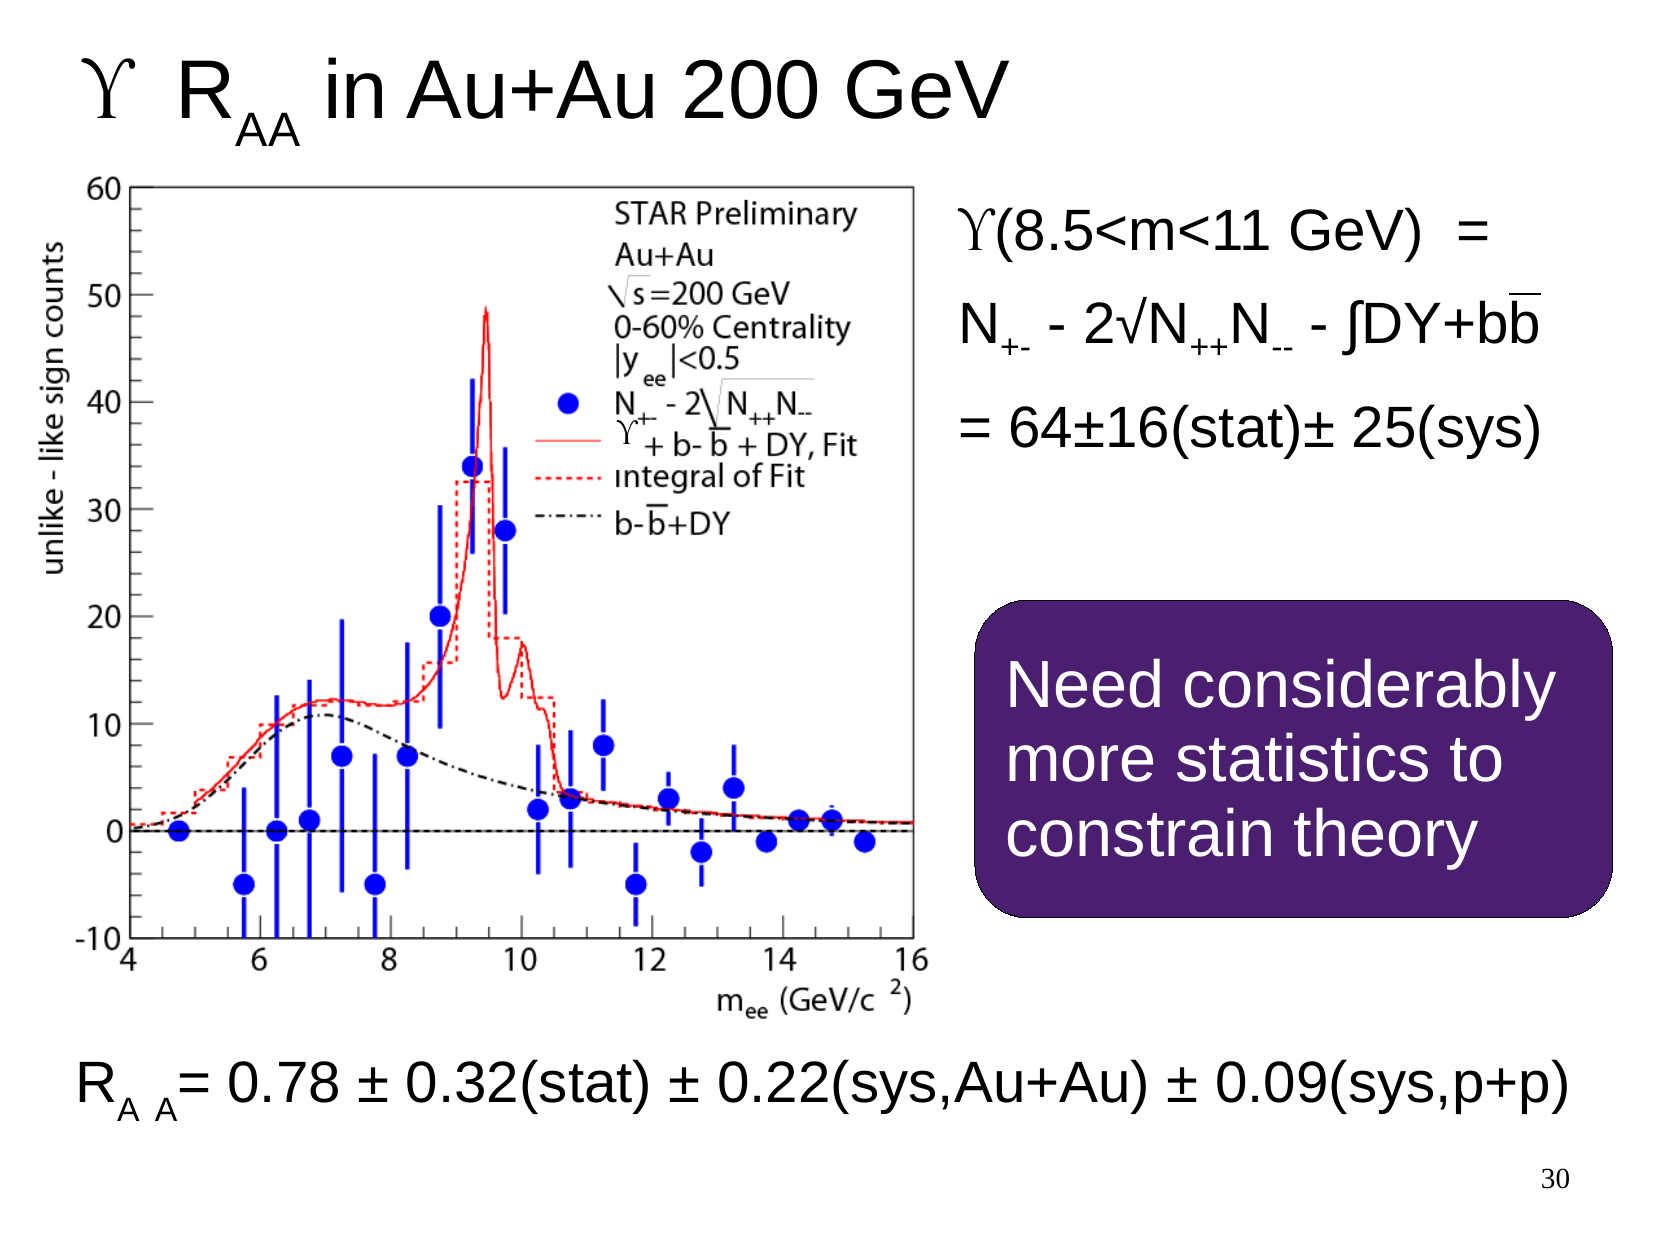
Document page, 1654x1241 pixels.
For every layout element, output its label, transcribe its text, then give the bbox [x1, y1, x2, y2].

text_box Need considerably more statistics to constrain theory [974, 600, 1613, 918]
title  RAA in Au+Au 200 GeV [82, 38, 1571, 161]
text_box  [613, 414, 632, 470]
text_box (8.5<m<11 GeV) = N+- - 2√N++N-- - ∫DY+bb = 64±16(stat)± 25(sys) [943, 184, 1619, 467]
picture [32, 94, 1013, 1033]
text_box RA A= 0.78 ± 0.32(stat) ± 0.22(sys,Au+Au) ± 0.09(sys,p+p) [75, 1050, 1618, 1130]
